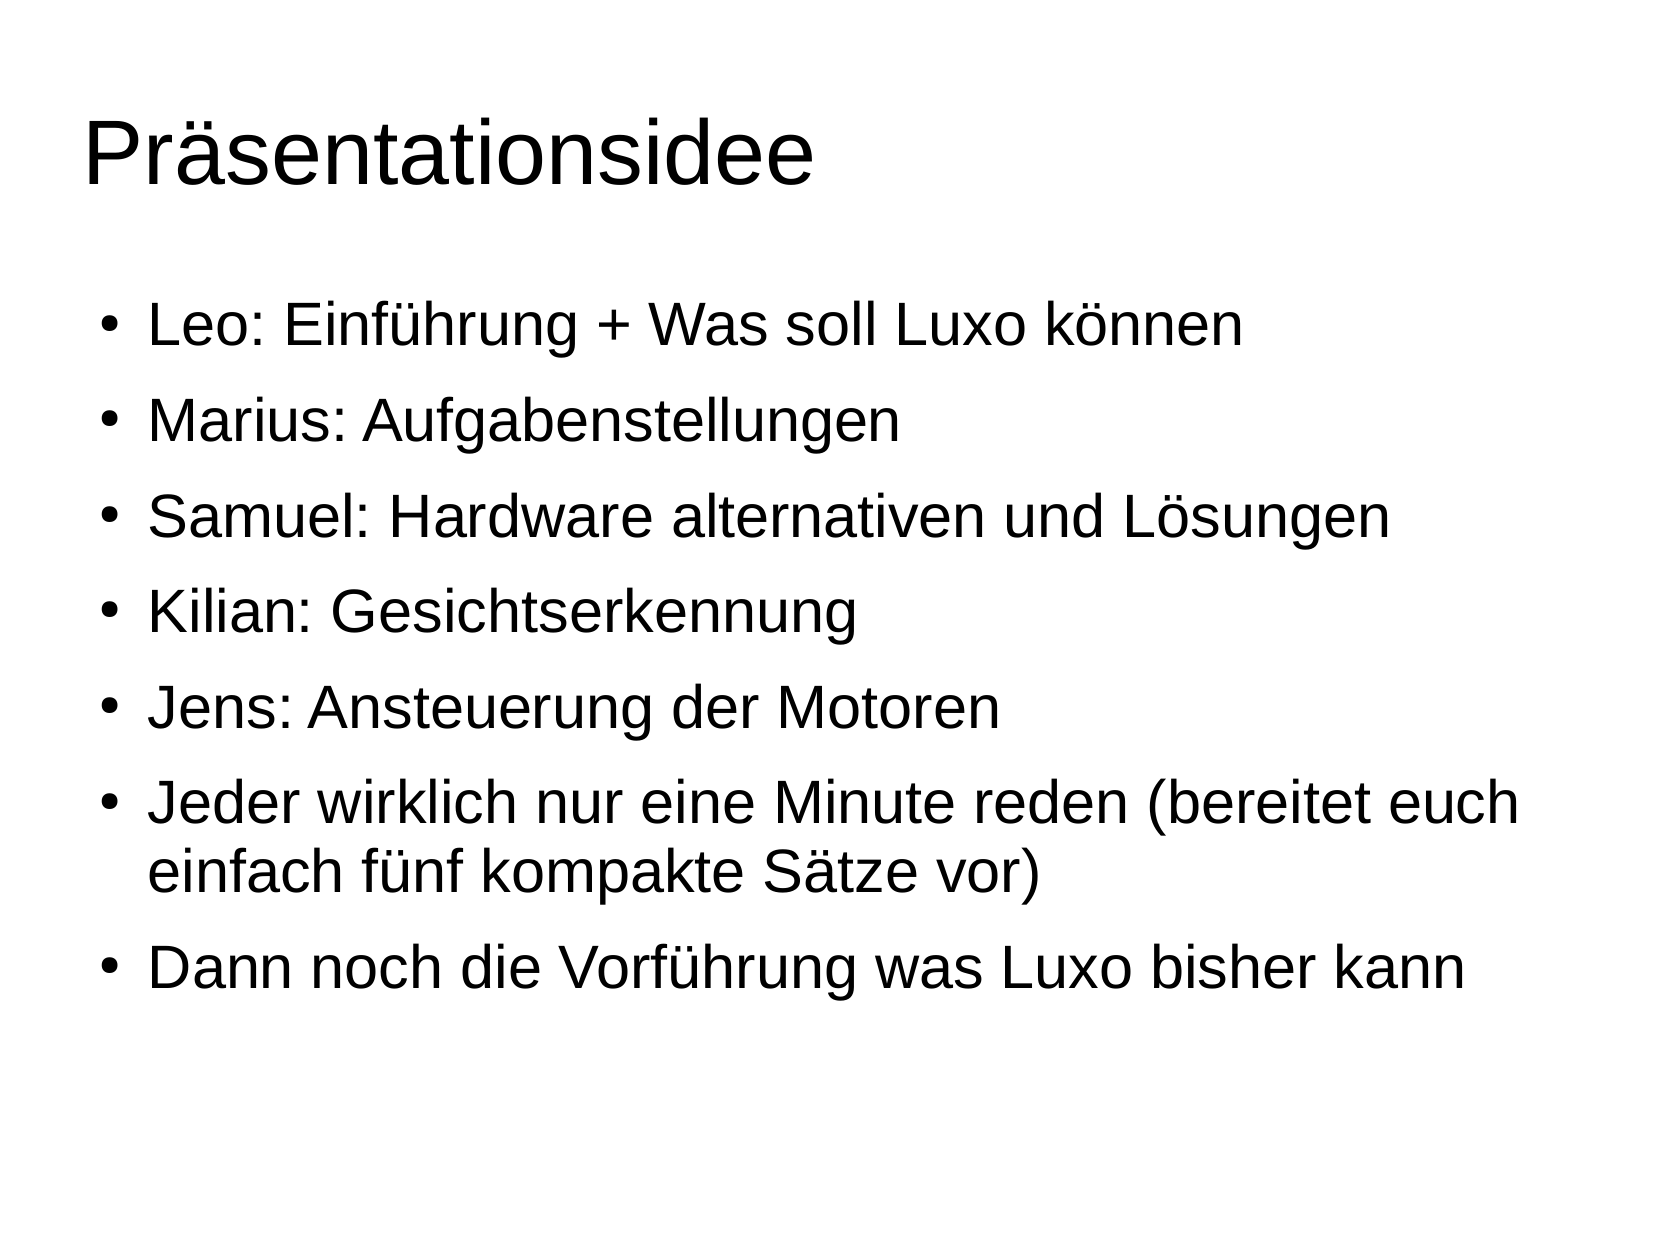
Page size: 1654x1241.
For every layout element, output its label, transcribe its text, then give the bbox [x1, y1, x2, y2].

title Präsentationsidee [82, 49, 1571, 257]
list Leo: Einführung + Was soll Luxo können Marius: Aufgabenstellungen Samuel: Hardware alternativen und Lösungen Kilian: Gesichtserkennung Jens: Ansteuerung der Motoren Jeder wirklich nur eine Minute reden (bereitet euch einfach fünf kompakte Sätze vor) Dann noch die Vorführung was Luxo bisher kann [82, 290, 1571, 1010]
